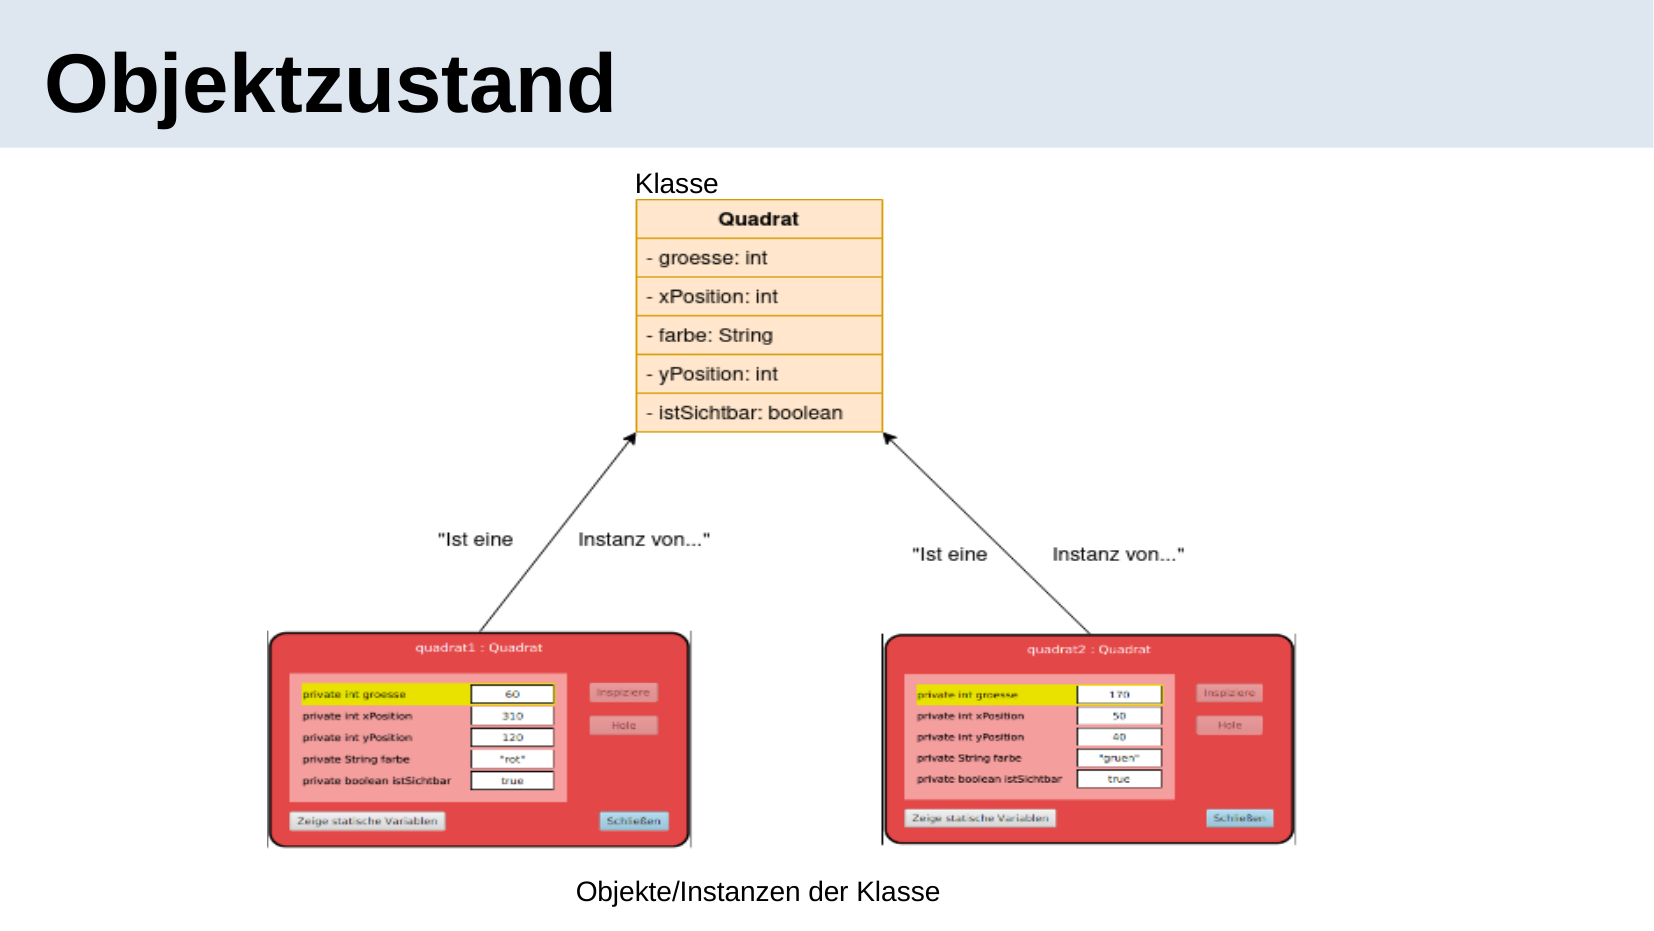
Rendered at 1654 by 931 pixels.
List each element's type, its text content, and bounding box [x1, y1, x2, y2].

picture [267, 199, 1300, 850]
text_box Klasse [620, 201, 886, 207]
text_box Objekte/Instanzen der Klasse [561, 869, 1093, 916]
text_box Objektzustand [29, 29, 1270, 201]
